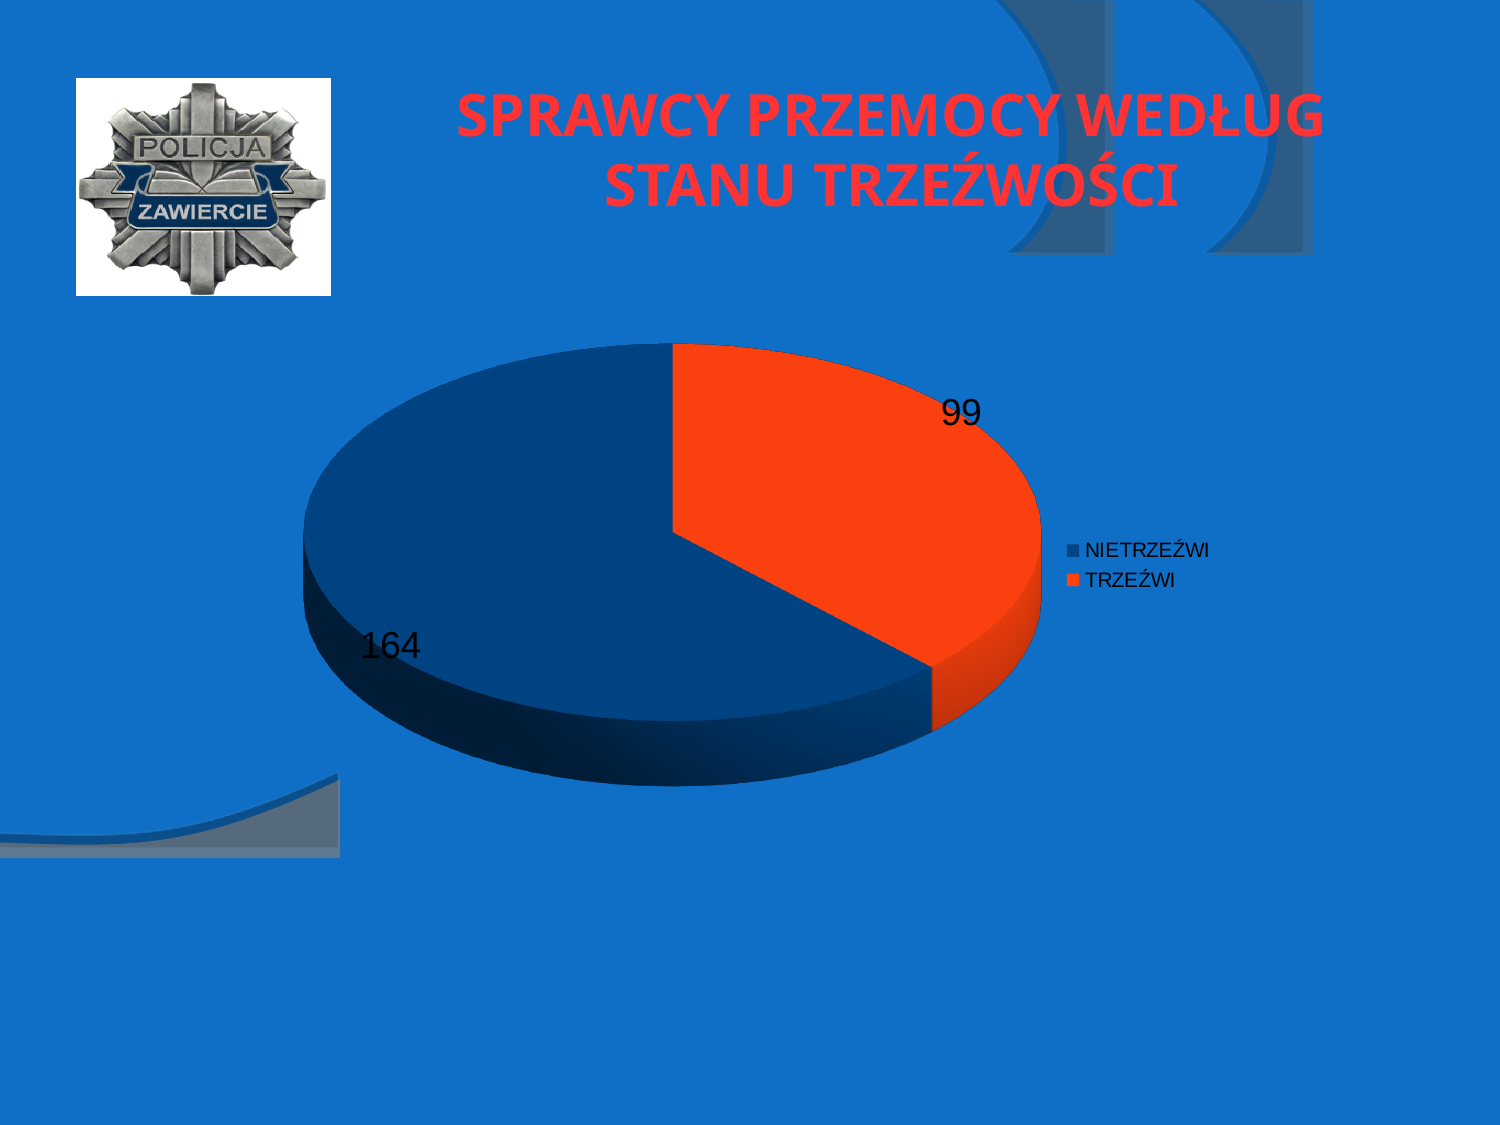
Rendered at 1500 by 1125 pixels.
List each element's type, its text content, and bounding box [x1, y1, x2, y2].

chart [284, 299, 1230, 832]
picture [76, 78, 331, 296]
title SPRAWCY PRZEMOCY WEDŁUG STANU TRZEŹWOŚCI [354, 70, 1430, 284]
